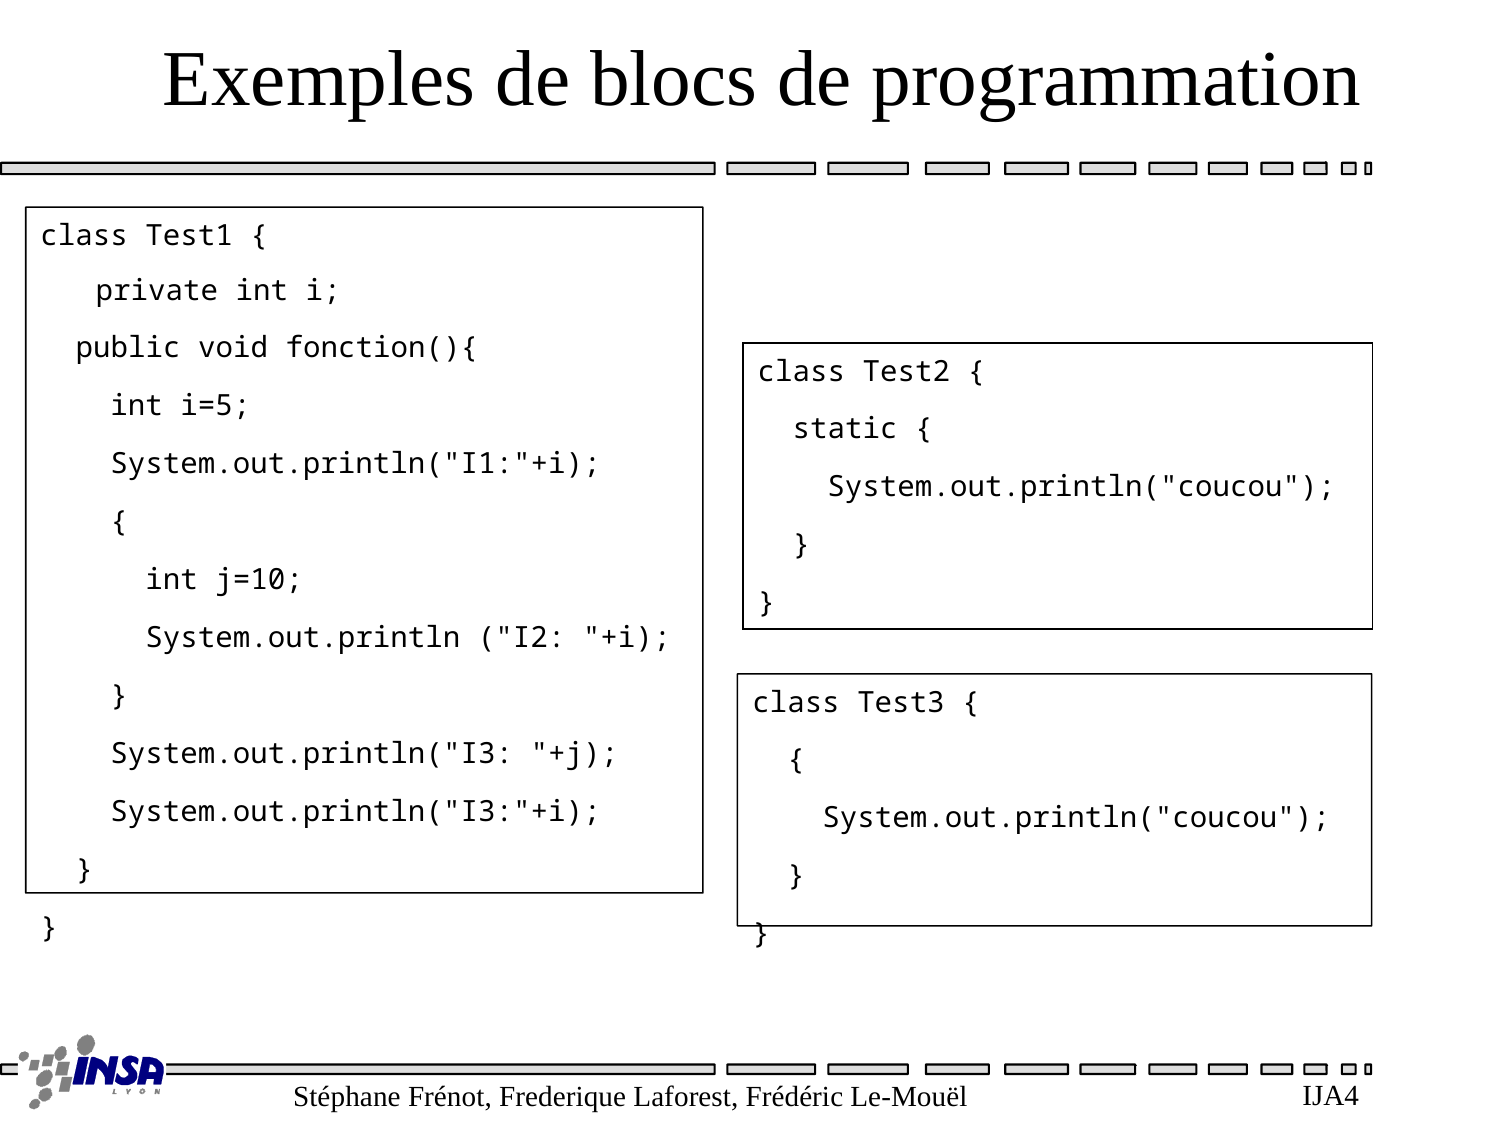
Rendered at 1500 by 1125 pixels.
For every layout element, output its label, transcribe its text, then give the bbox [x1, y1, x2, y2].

text_box class Test3 { { System.out.println("coucou"); } } [737, 673, 1372, 960]
title Exemples de blocs de programmation [125, 0, 1401, 163]
text_box class Test1 { private int i; public void fonction(){ int i=5; System.out.println("I1:"+i); { int j=10; System.out.println ("I2: "+i); } System.out.println("I3: "+j); System.out.println("I3:"+i); } } [25, 207, 703, 1012]
list class Test2 { static { System.out.println("coucou"); } } [742, 343, 1373, 607]
